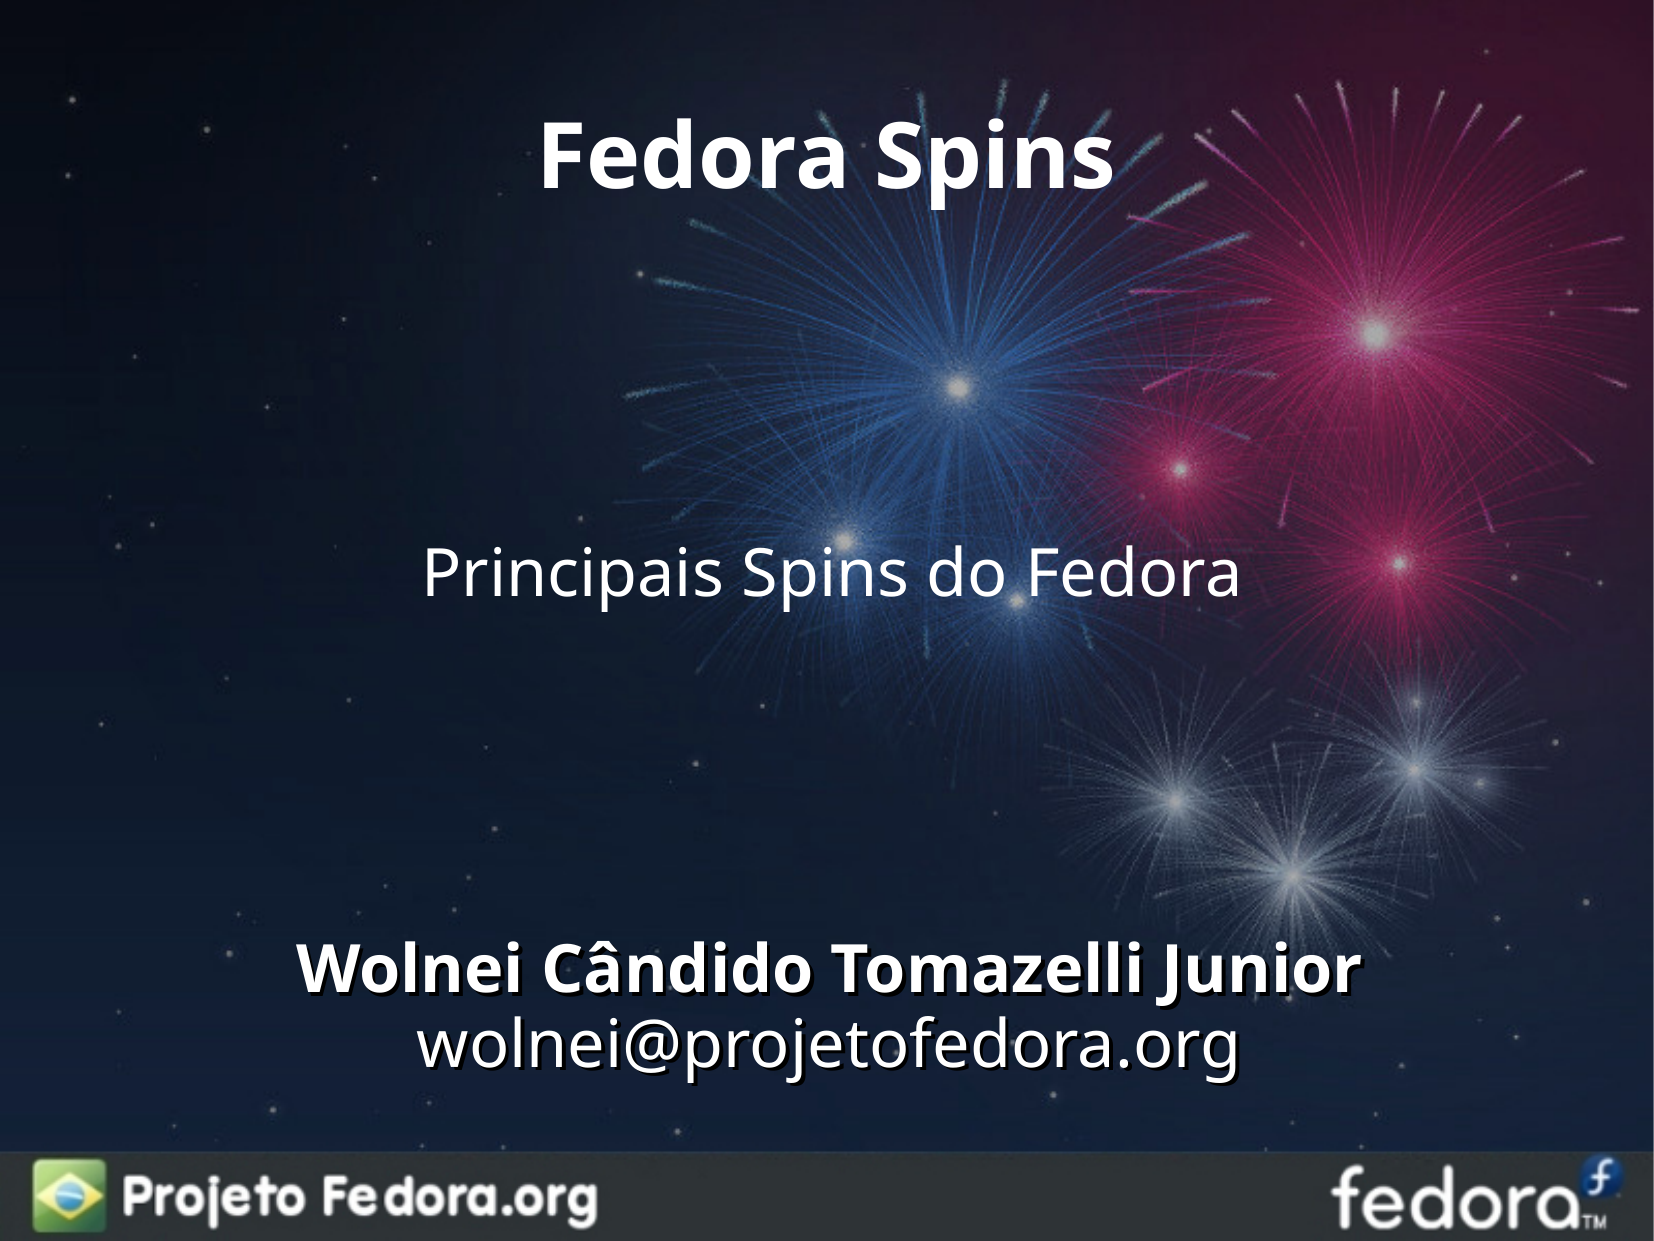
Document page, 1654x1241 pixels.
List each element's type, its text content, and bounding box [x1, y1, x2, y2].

text_box Wolnei Cândido Tomazelli Junior wolnei@projetofedora.org [296, 921, 1364, 1091]
title Fedora Spins [82, 49, 1571, 257]
picture [0, 0, 1654, 1241]
subtitle Principais Spins do Fedora [88, 161, 1577, 979]
